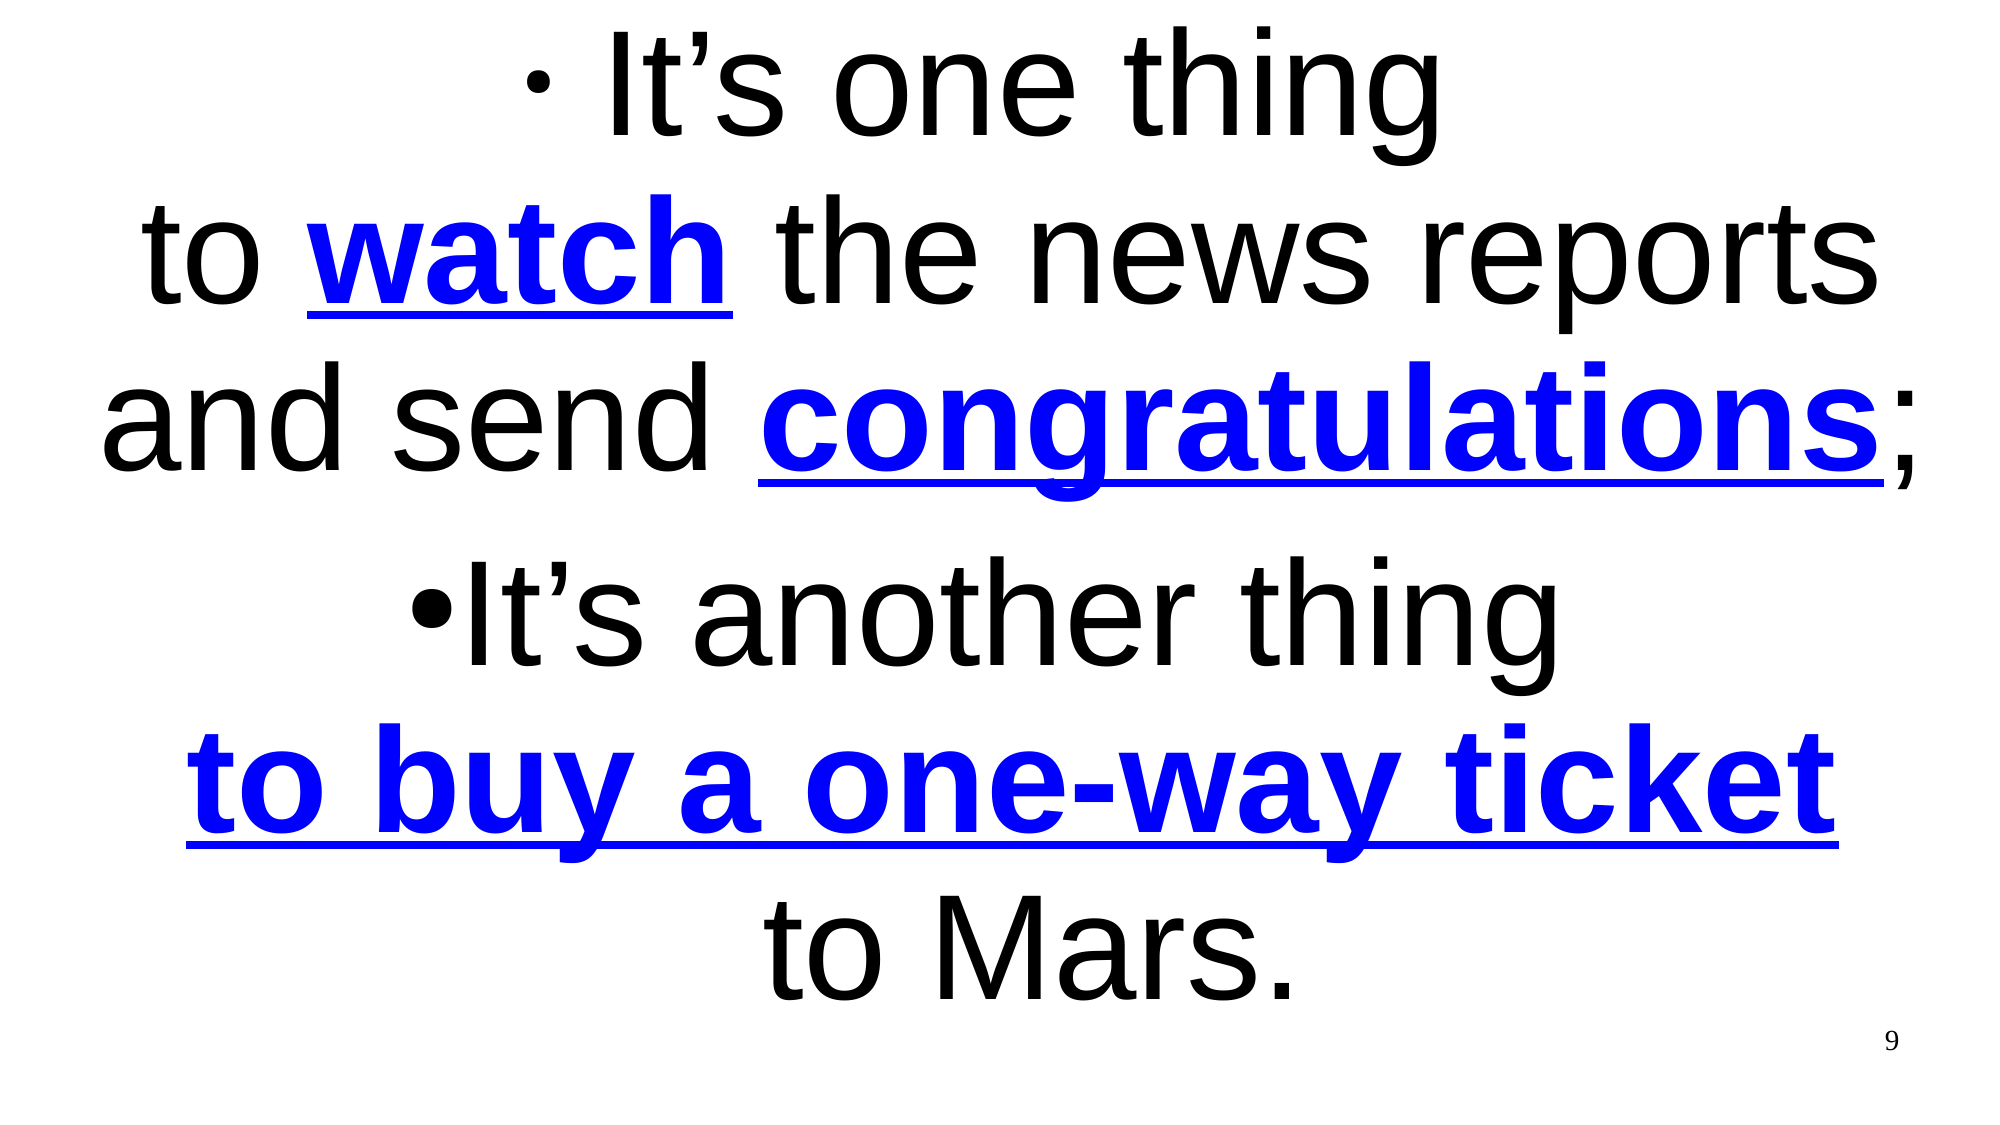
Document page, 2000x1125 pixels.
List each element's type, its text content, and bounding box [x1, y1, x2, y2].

list It’s one thing to watch the news reports and send congratulations; It’s another thing to buy a one-way ticket to Mars. [0, 0, 1996, 1123]
